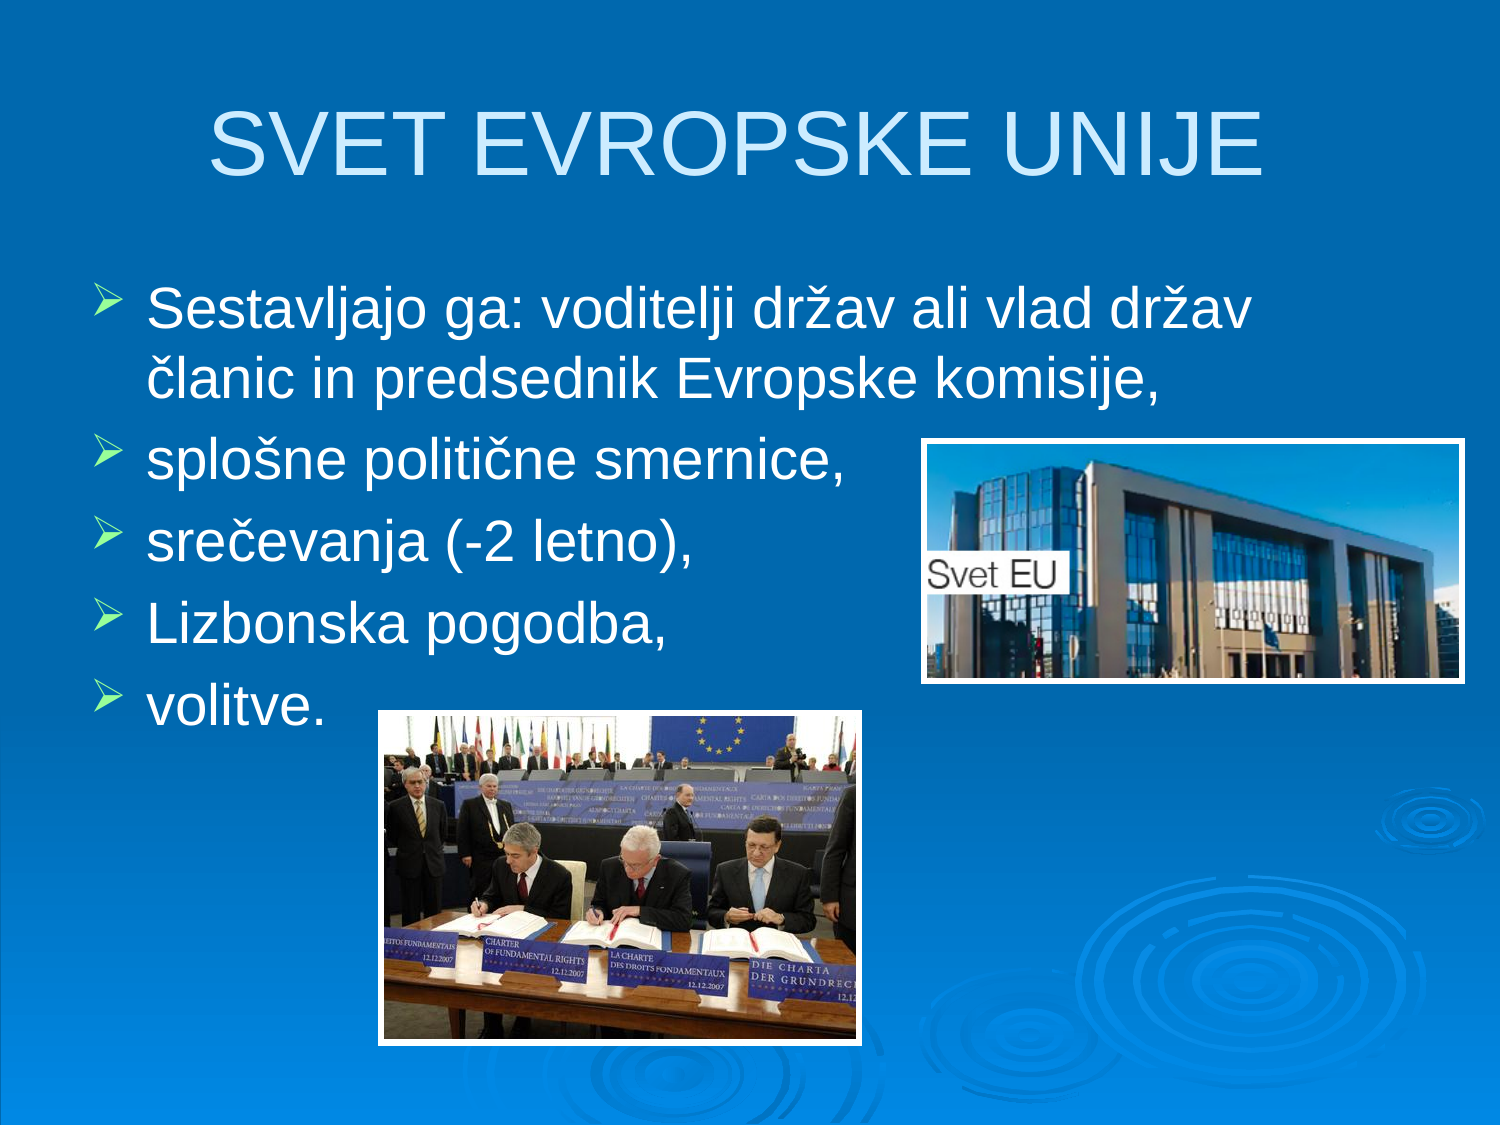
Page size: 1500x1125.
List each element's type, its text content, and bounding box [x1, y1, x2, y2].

picture [383, 716, 857, 1040]
picture [927, 461, 1459, 679]
list Sestavljajo ga: voditelji držav ali vlad držav članic in predsednik Evropske komisije, splošne politične smernice, srečevanja (-2 letno), Lizbonska pogodba, volitve. [75, 262, 1425, 1005]
title SVET EVROPSKE UNIJE [75, 45, 1425, 233]
